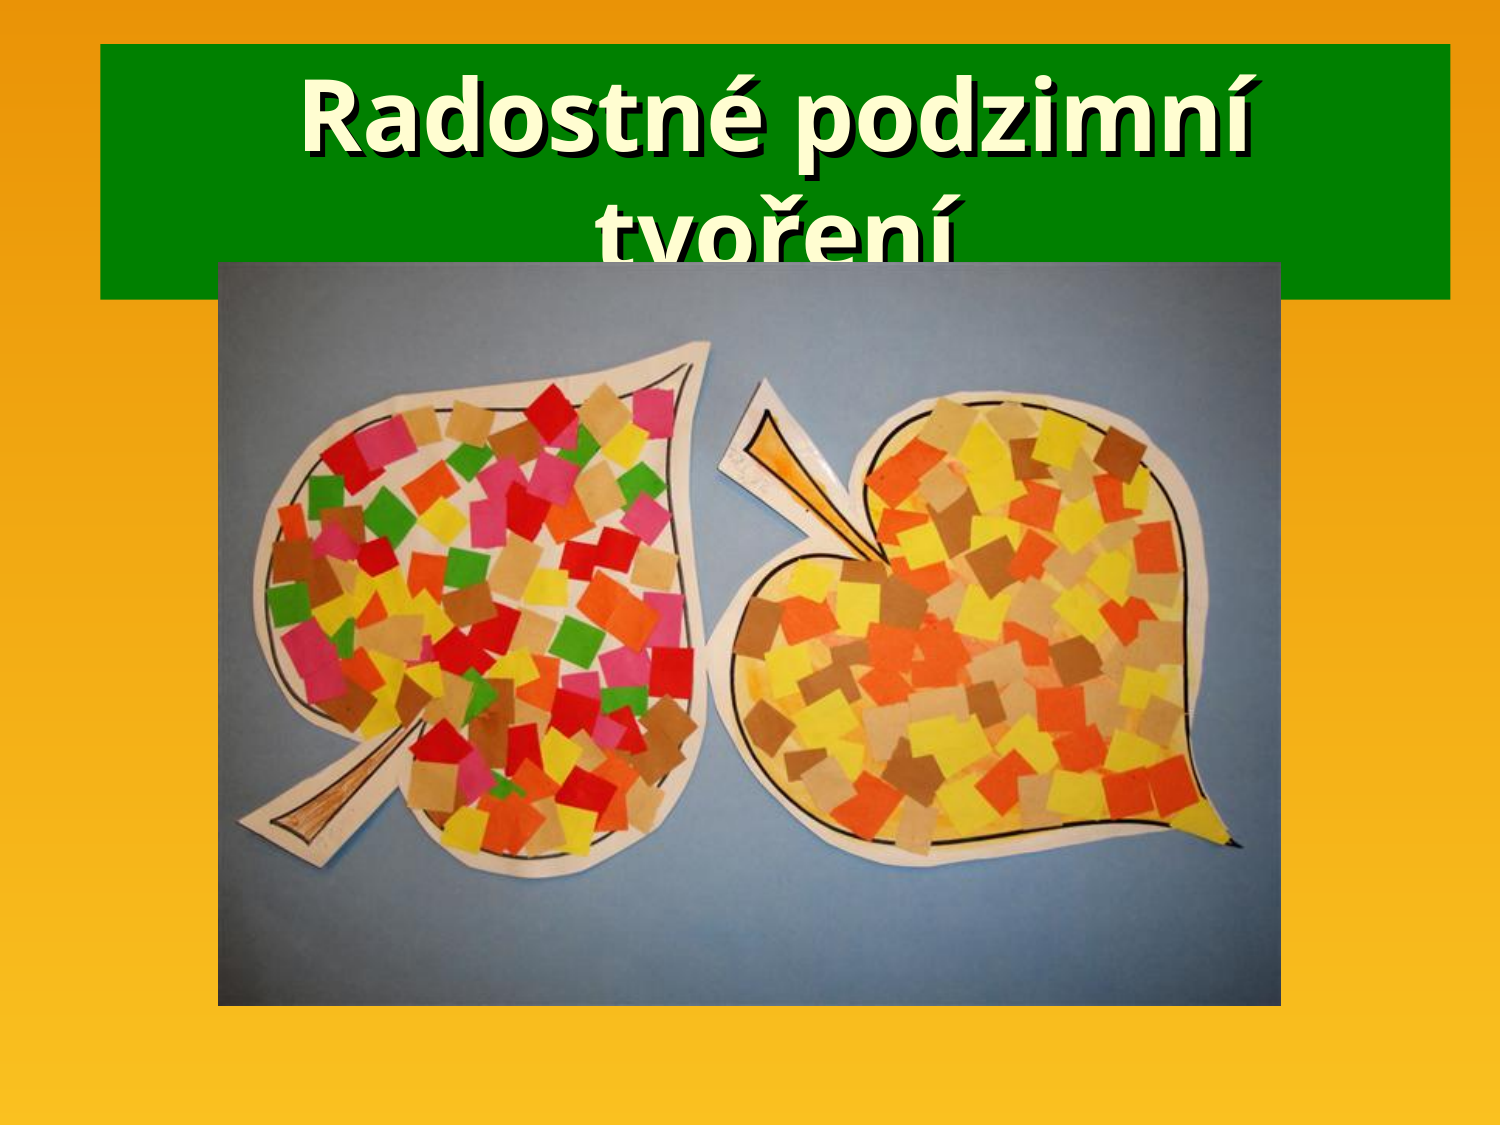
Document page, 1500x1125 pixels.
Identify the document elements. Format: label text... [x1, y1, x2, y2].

title Radostné podzimní tvoření [100, 78, 1451, 266]
picture [218, 262, 1281, 1006]
